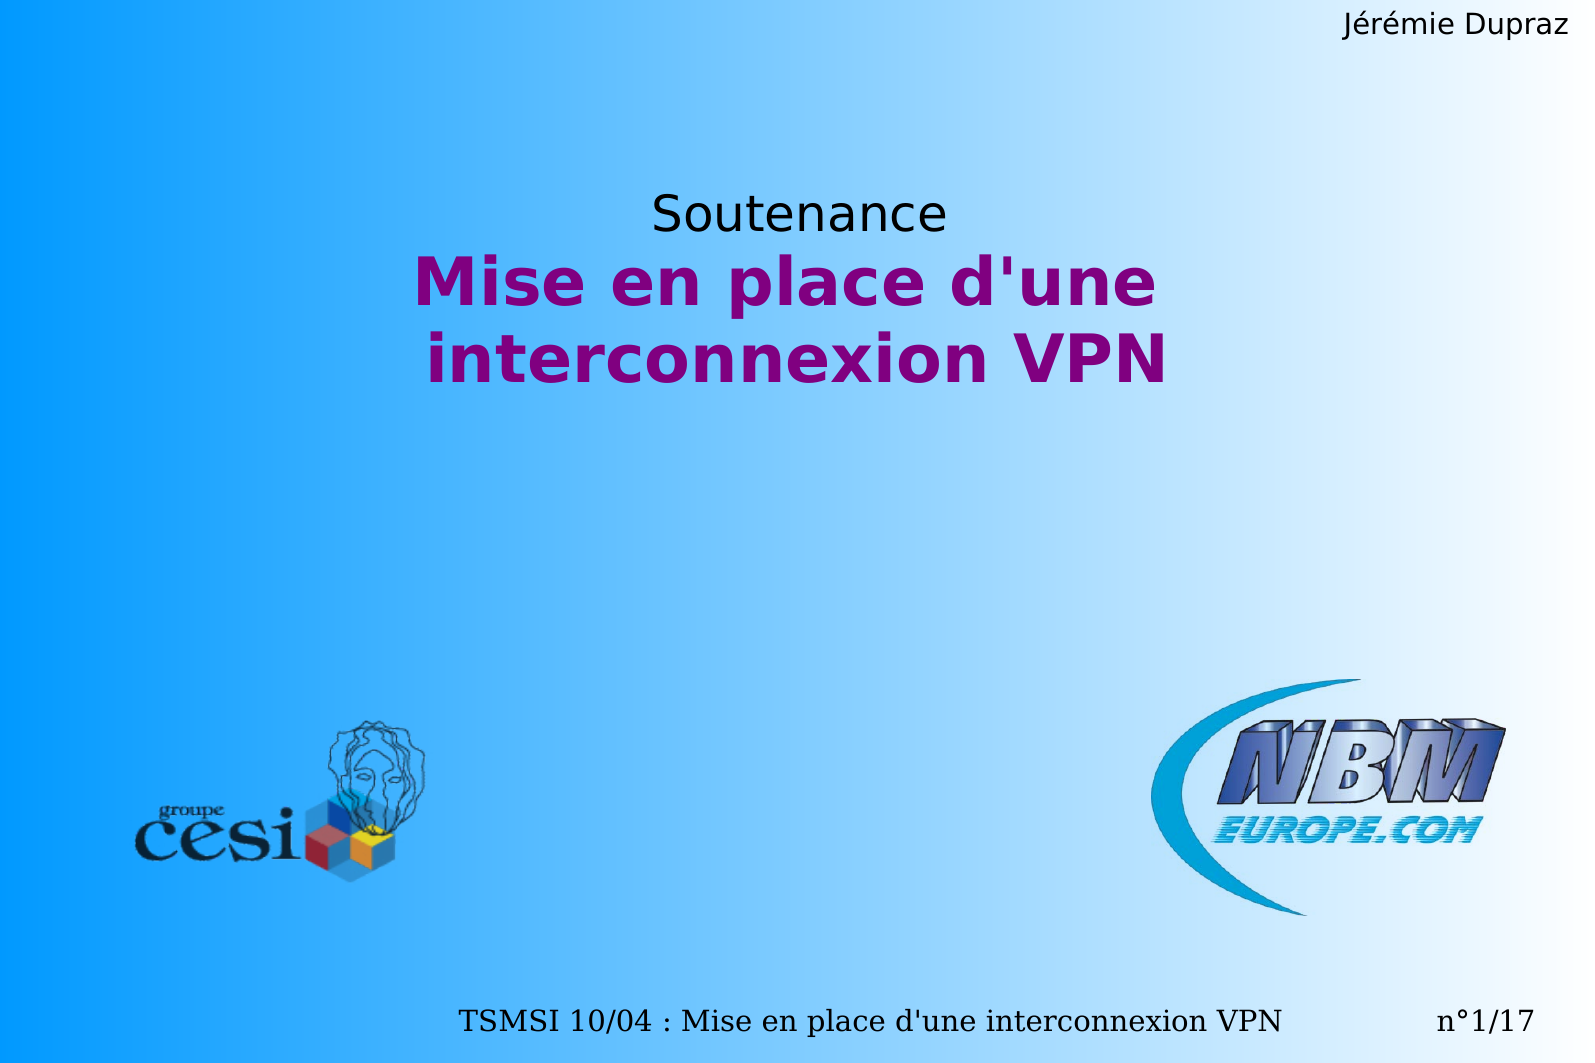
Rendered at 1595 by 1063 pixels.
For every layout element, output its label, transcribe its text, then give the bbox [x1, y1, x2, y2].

text_box Mise en place d'une interconnexion VPN [398, 235, 1197, 406]
text_box Soutenance [636, 177, 958, 235]
picture [88, 679, 473, 927]
picture [1151, 679, 1506, 916]
